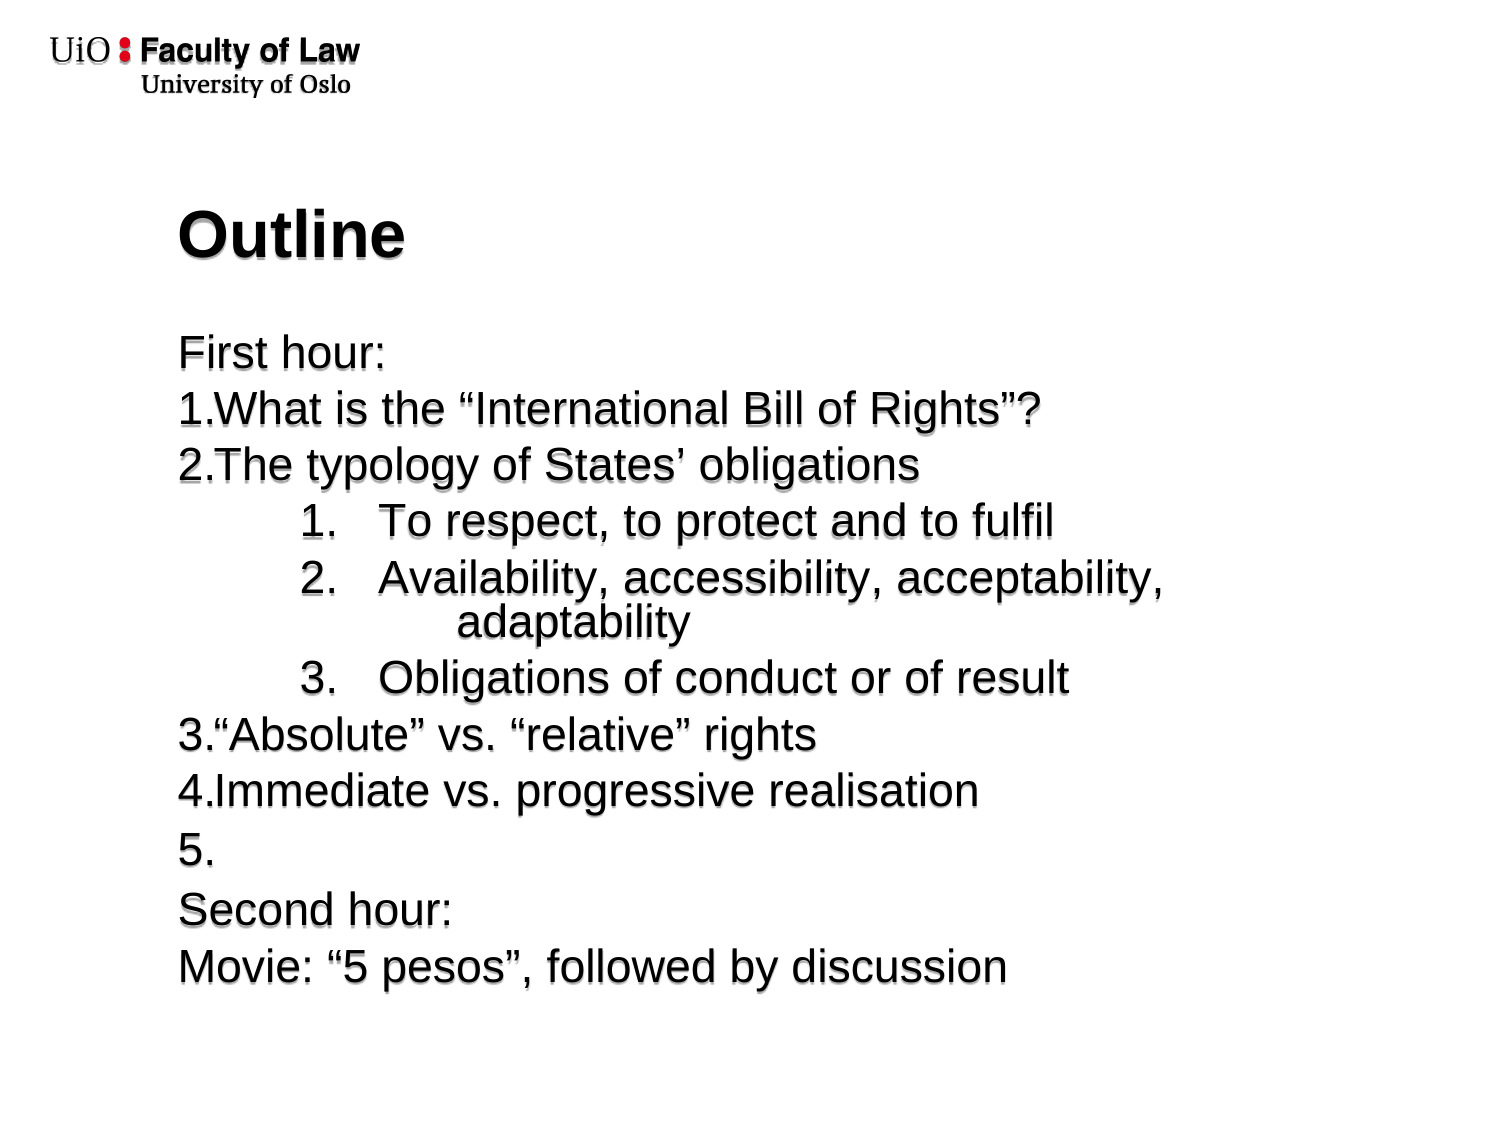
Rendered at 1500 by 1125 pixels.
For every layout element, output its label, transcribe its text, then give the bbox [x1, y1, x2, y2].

title Outline [162, 137, 1426, 324]
list First hour: What is the “International Bill of Rights”? The typology of States’ obligations To respect, to protect and to fulfil Availability, accessibility, acceptability, adaptability Obligations of conduct or of result “Absolute” vs. “relative” rights Immediate vs. progressive realisation Second hour: Movie: “5 pesos”, followed by discussion [162, 324, 1426, 1000]
